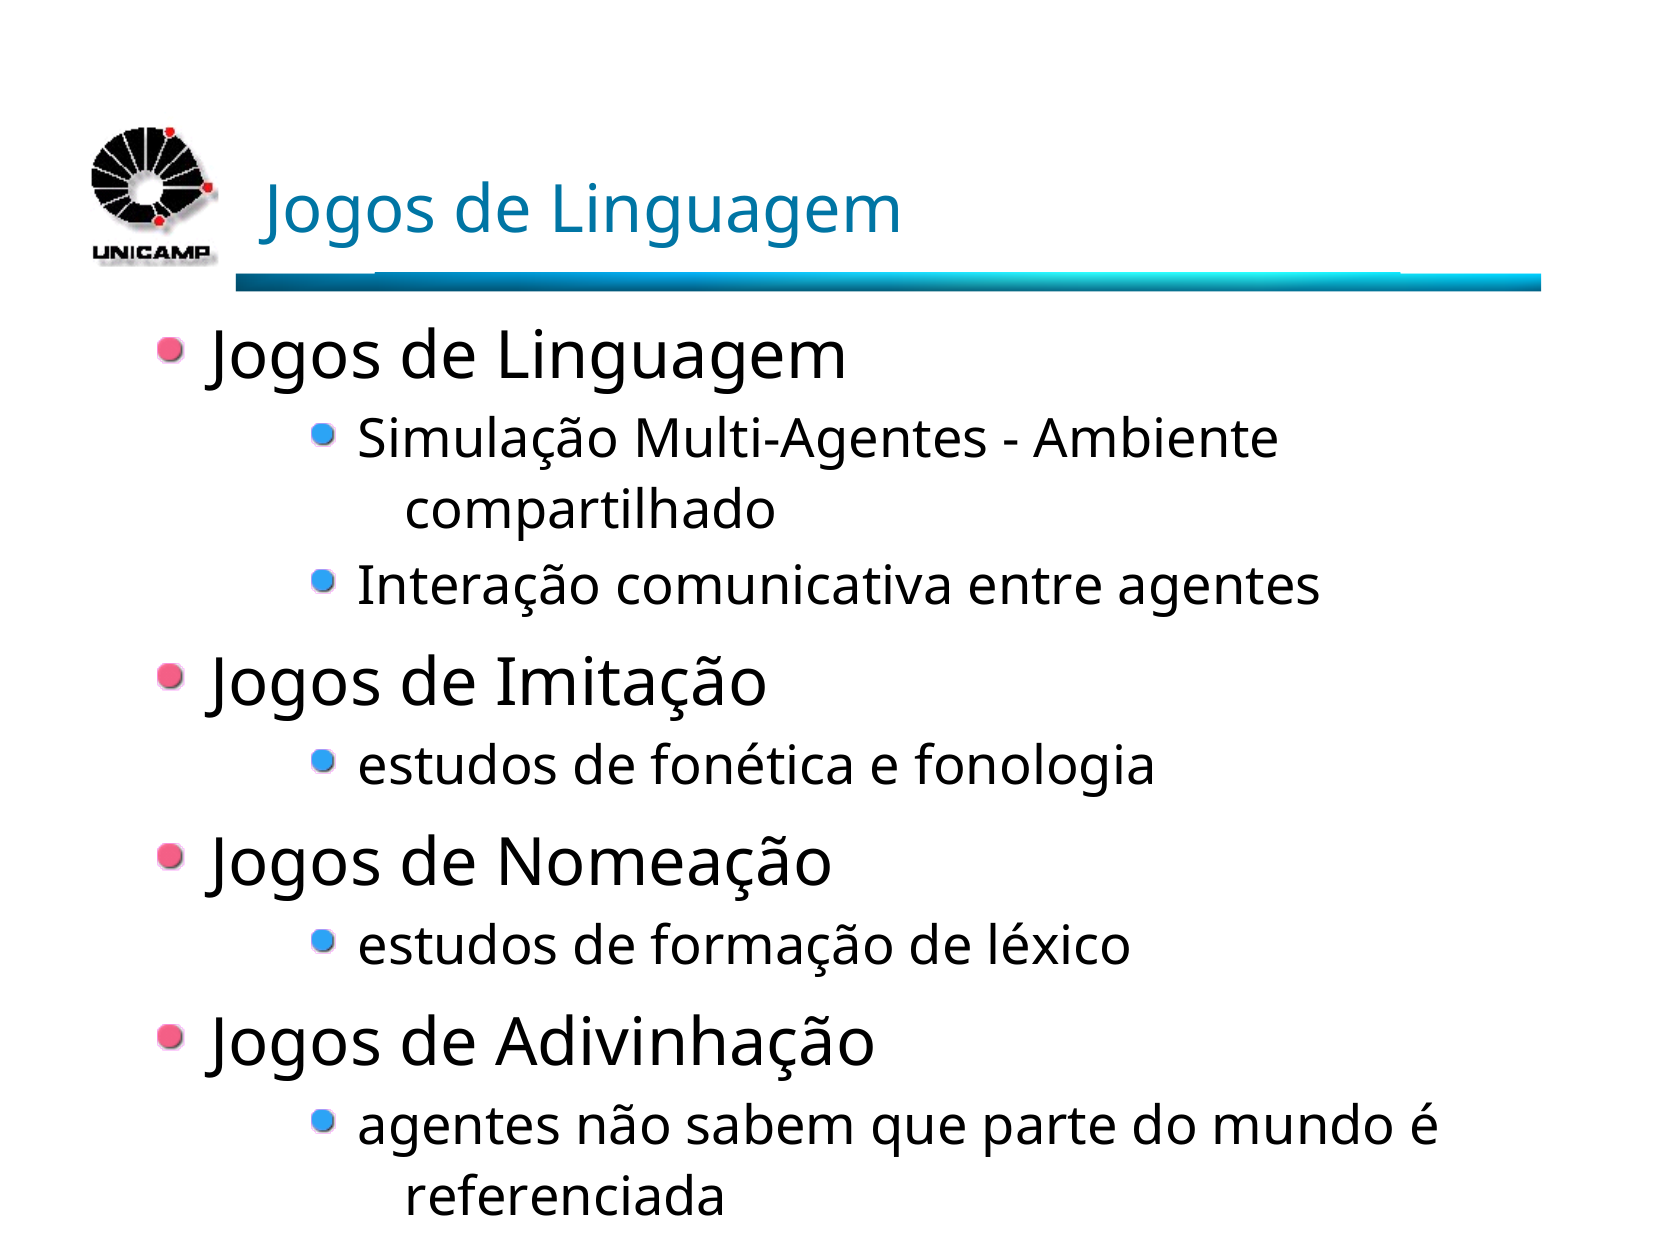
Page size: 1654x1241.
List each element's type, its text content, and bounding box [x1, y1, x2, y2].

title Jogos de Linguagem [264, 42, 1534, 250]
picture [125, 272, 1654, 295]
list Jogos de Linguagem Simulação Multi-Agentes - Ambiente compartilhado Interação comunicativa entre agentes Jogos de Imitação estudos de fonética e fonologia Jogos de Nomeação estudos de formação de léxico Jogos de Adivinhação agentes não sabem que parte do mundo é referenciada Jogo Egoísta – sem feedback [121, 309, 1534, 1182]
